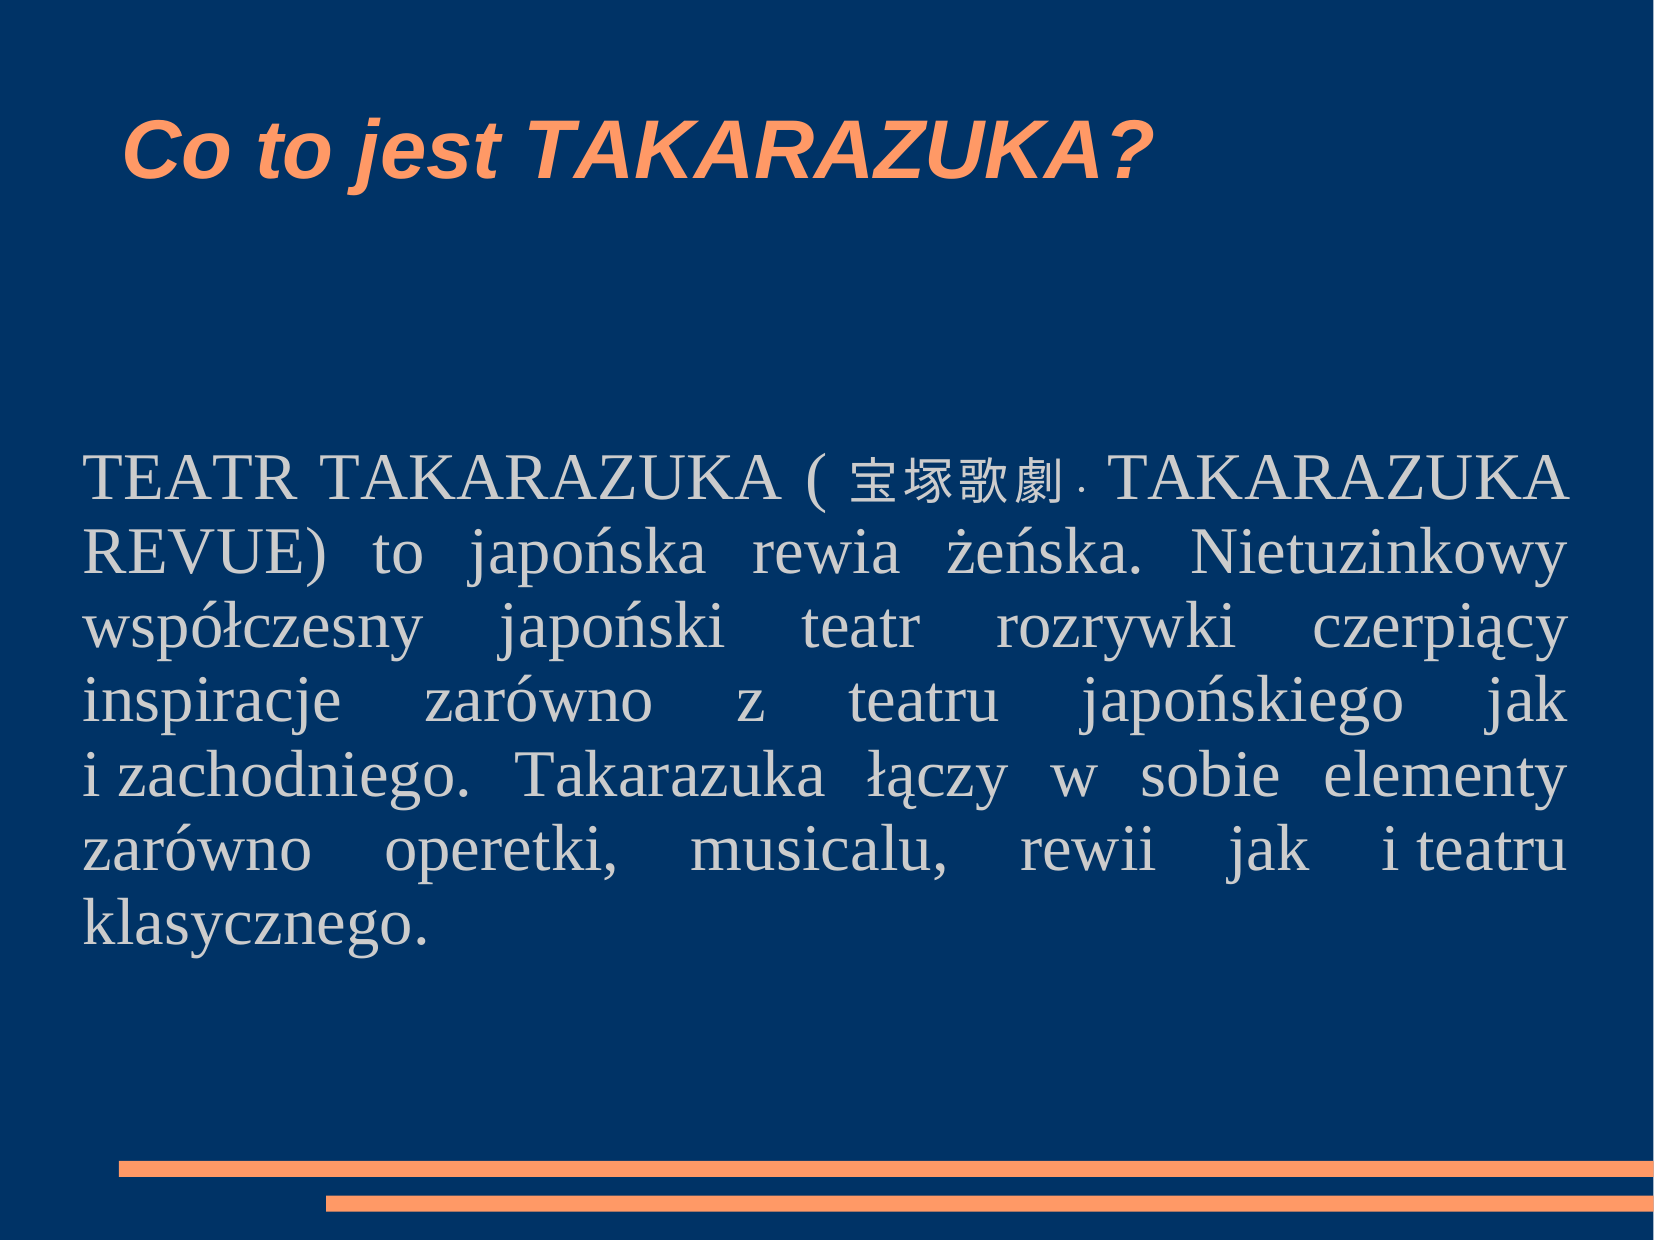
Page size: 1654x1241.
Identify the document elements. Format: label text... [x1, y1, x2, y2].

subtitle TEATR TAKARAZUKA (宝塚歌劇・TAKARAZUKA REVUE) to japońska rewia żeńska. Nietuzinkowy współczesny japoński teatr rozrywki czerpiący inspiracje zarówno z teatru japońskiego jak i zachodniego. Takarazuka łączy w sobie elementy zarówno operetki, musicalu, rewii jak i teatru klasycznego. [82, 297, 1571, 1102]
title Co to jest TAKARAZUKA? [121, 46, 1534, 254]
